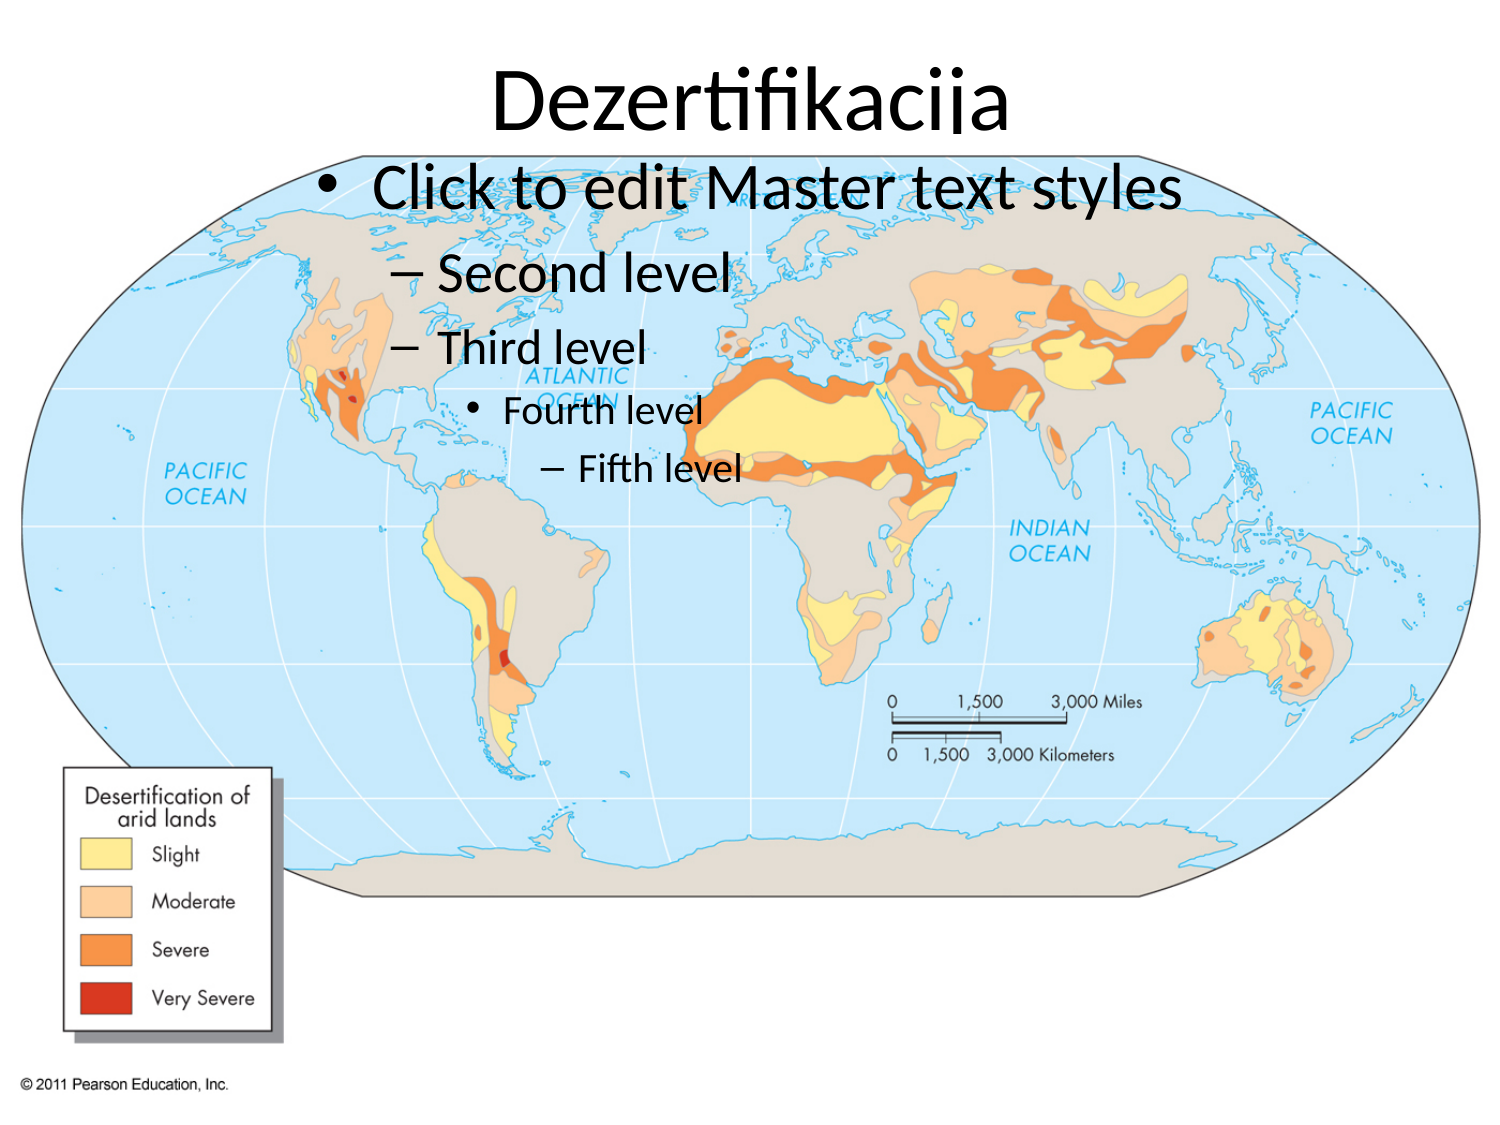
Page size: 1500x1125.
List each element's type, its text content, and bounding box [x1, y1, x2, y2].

title Dezertifikacija [76, 0, 1427, 134]
picture [0, 134, 1500, 1125]
